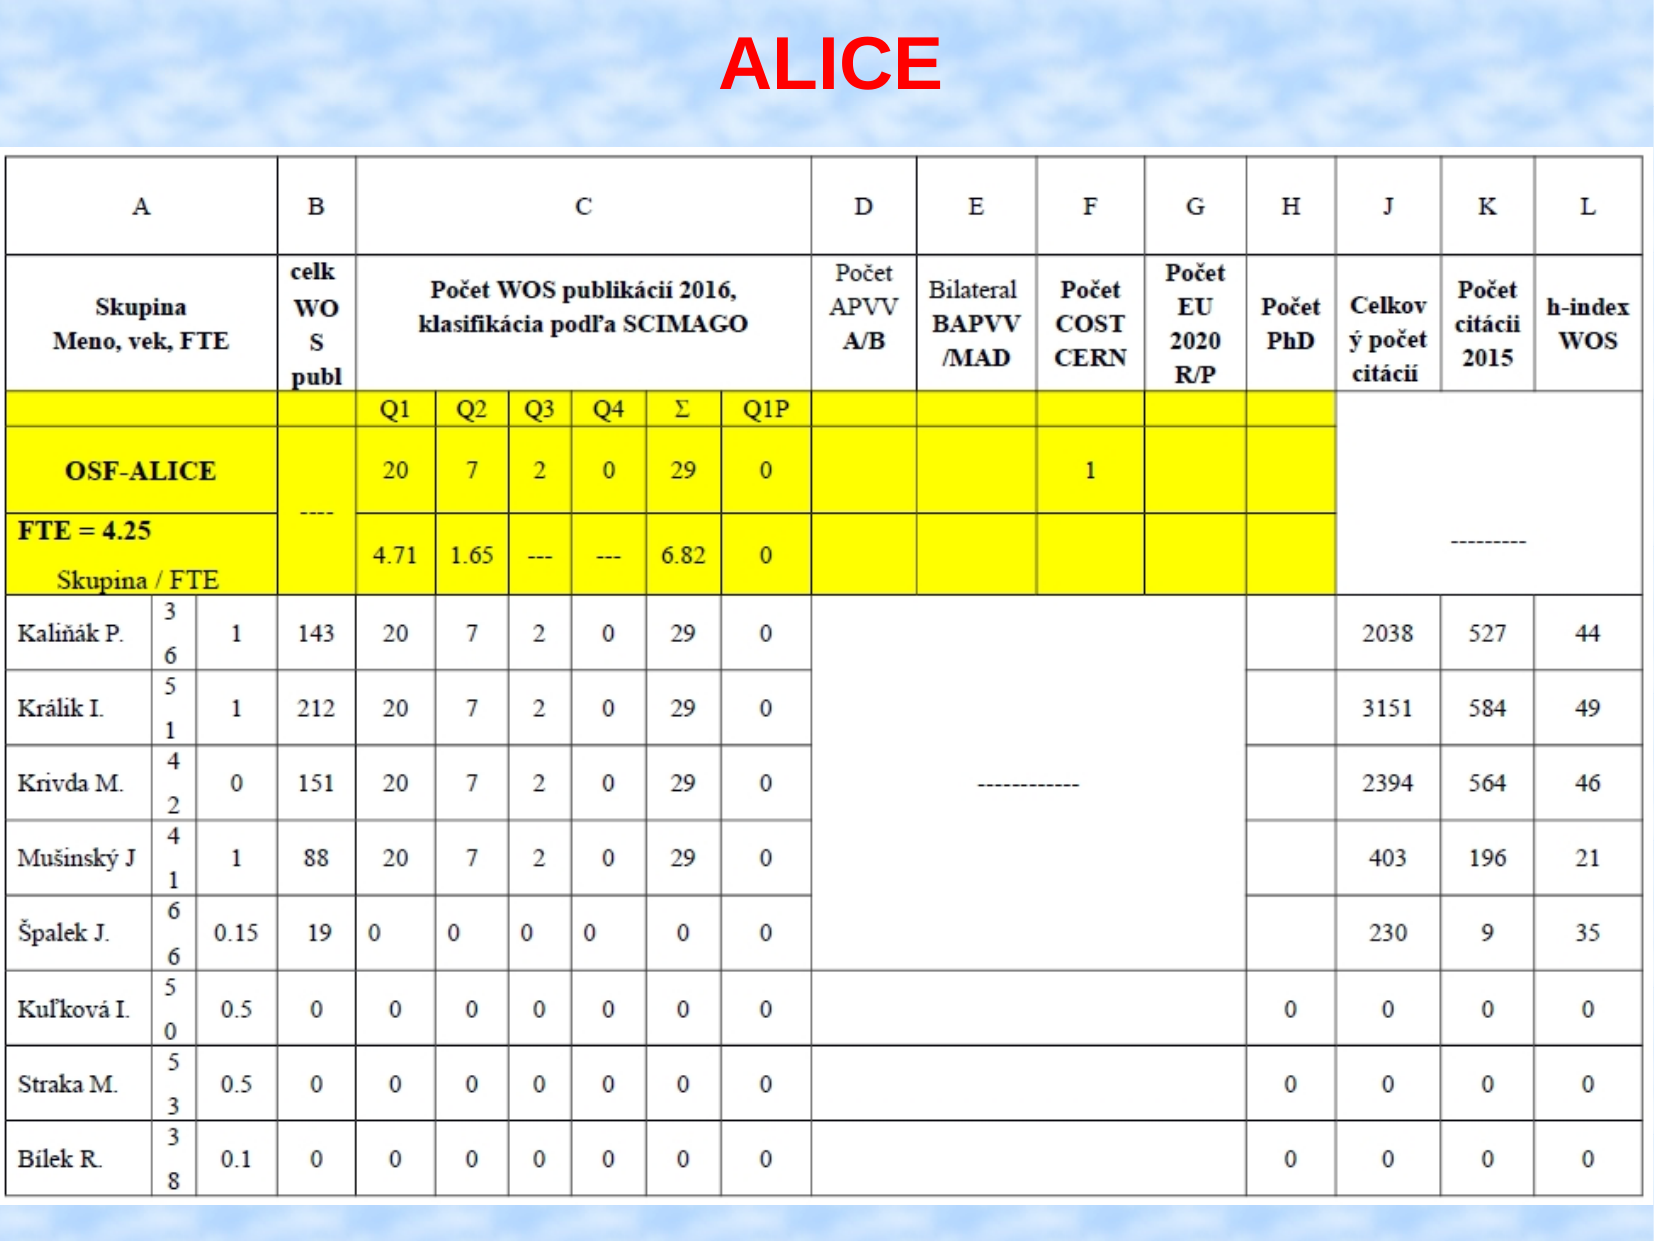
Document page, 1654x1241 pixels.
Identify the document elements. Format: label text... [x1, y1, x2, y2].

title ALICE [86, 12, 1576, 115]
picture [0, 0, 1654, 1241]
